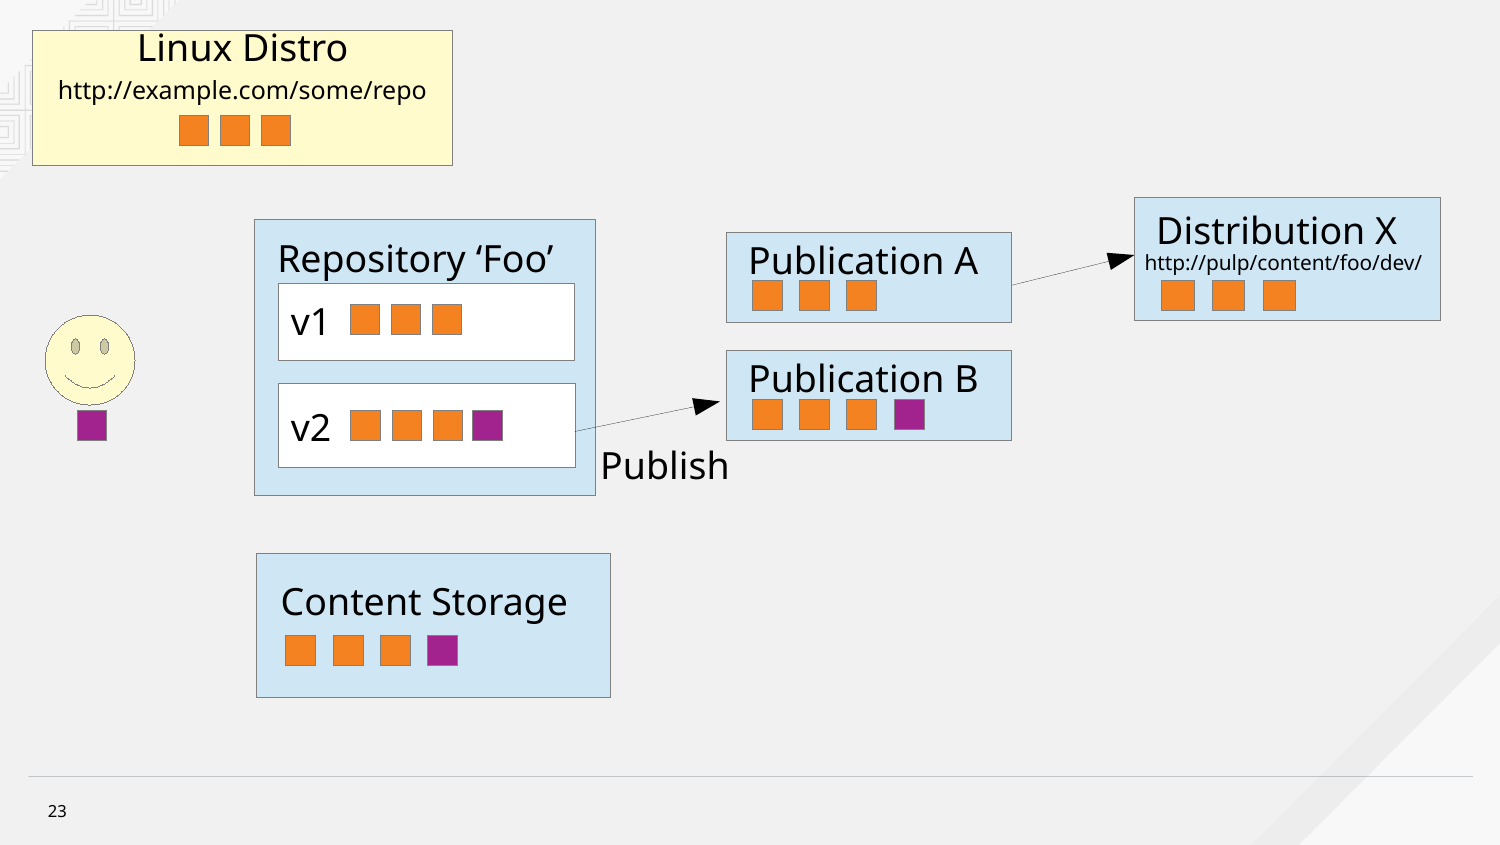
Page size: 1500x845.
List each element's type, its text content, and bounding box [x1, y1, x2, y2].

text_box Publication A [733, 226, 1007, 286]
text_box v1 [276, 288, 352, 347]
text_box Publication B [733, 345, 1007, 404]
text_box [261, 115, 291, 146]
text_box [1134, 285, 1441, 321]
text_box Distribution X [1141, 197, 1450, 240]
text_box [220, 115, 250, 146]
text_box [726, 232, 1012, 323]
text_box [254, 219, 596, 496]
text_box [1134, 197, 1141, 240]
text_box [45, 315, 136, 406]
text_box Repository ‘Foo’ [262, 225, 601, 284]
text_box Publish [585, 432, 749, 491]
text_box http://pulp/content/foo/dev/ [1129, 240, 1454, 285]
text_box Content Storage [265, 568, 604, 627]
text_box Linux Distro http://example.com/some/repo [32, 30, 453, 166]
text_box [256, 553, 611, 698]
text_box [77, 410, 107, 441]
picture [0, 0, 1500, 845]
text_box [179, 115, 209, 146]
text_box v2 [276, 394, 352, 453]
text_box [726, 350, 1012, 441]
